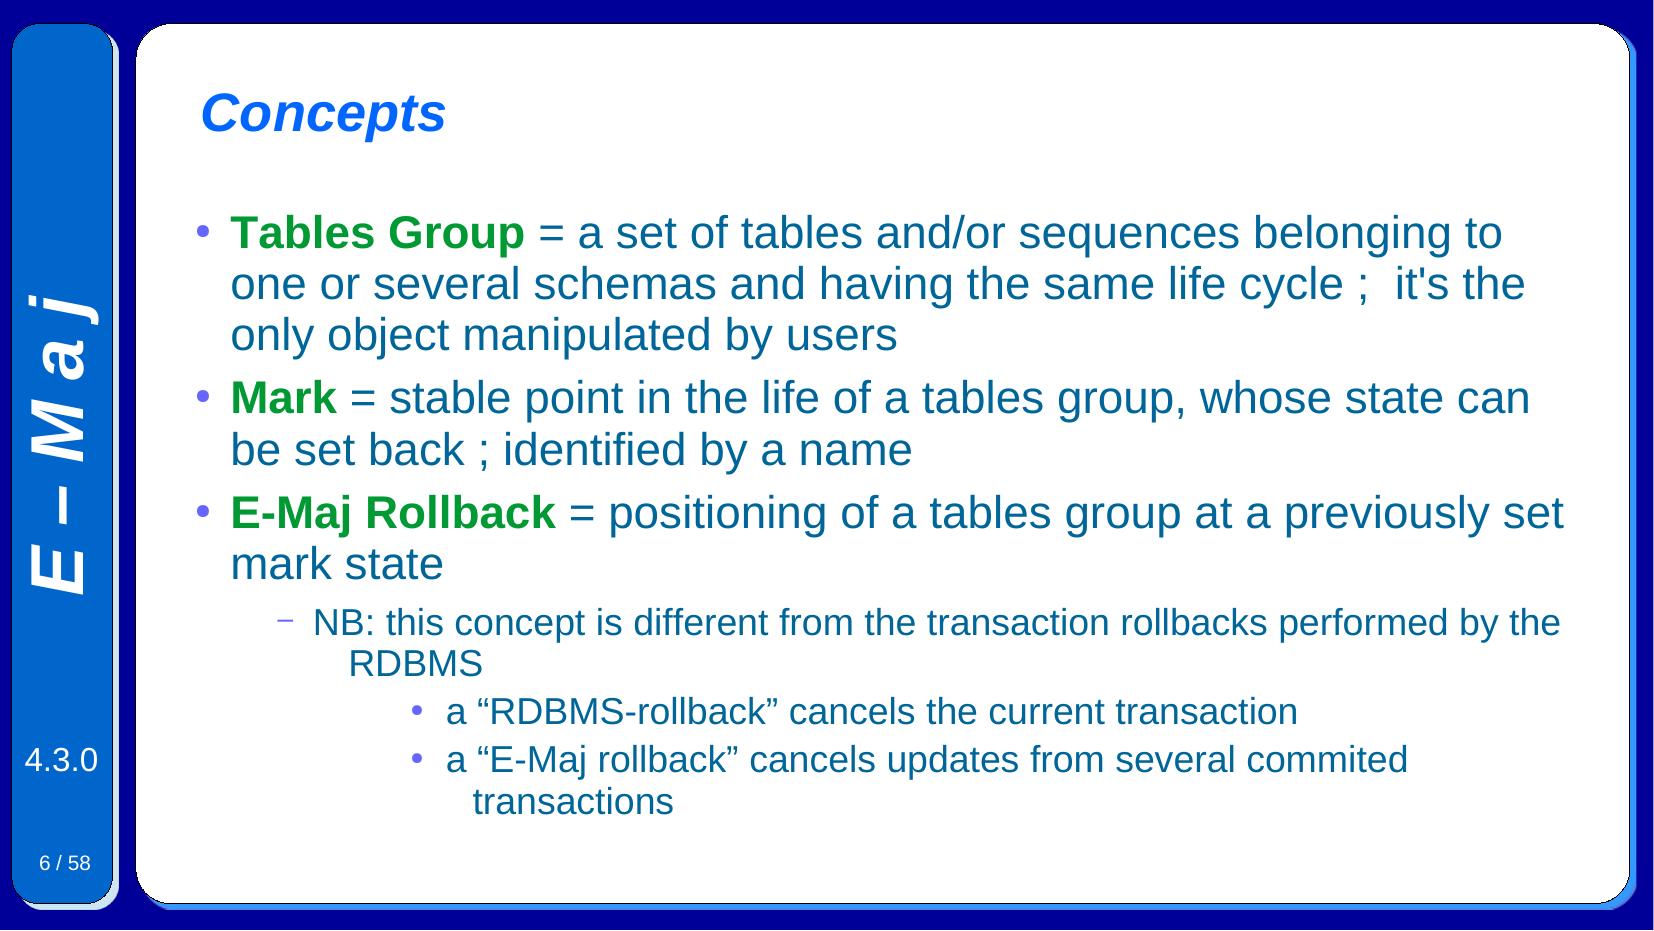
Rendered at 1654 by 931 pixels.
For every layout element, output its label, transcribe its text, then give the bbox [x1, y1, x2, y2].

title Concepts [200, 34, 1575, 191]
list Tables Group = a set of tables and/or sequences belonging to one or several schemas and having the same life cycle ; it's the only object manipulated by users Mark = stable point in the life of a tables group, whose state can be set back ; identified by a name E-Maj Rollback = positioning of a tables group at a previously set mark state NB: this concept is different from the transaction rollbacks performed by the RDBMS a “RDBMS-rollback” cancels the current transaction a “E-Maj rollback” cancels updates from several commited transactions [177, 206, 1587, 827]
